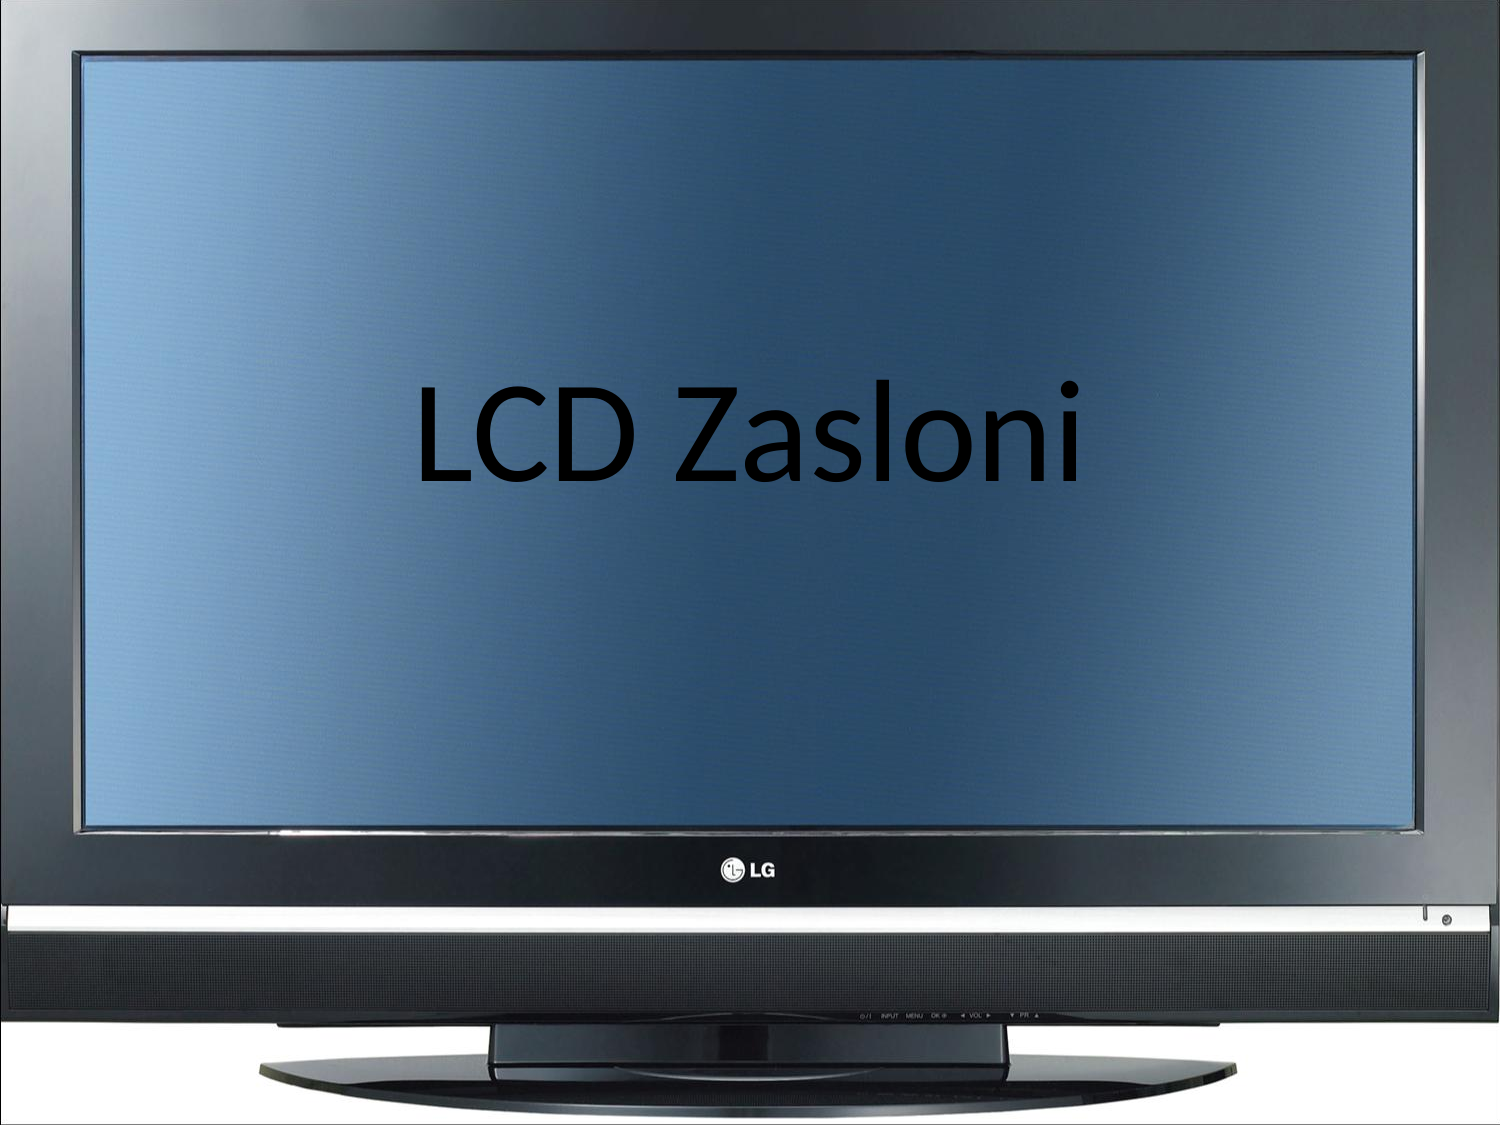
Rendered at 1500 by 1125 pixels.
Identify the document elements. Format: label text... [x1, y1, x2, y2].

picture [0, 0, 1500, 1125]
text_box LCD Zasloni [316, 328, 1184, 518]
